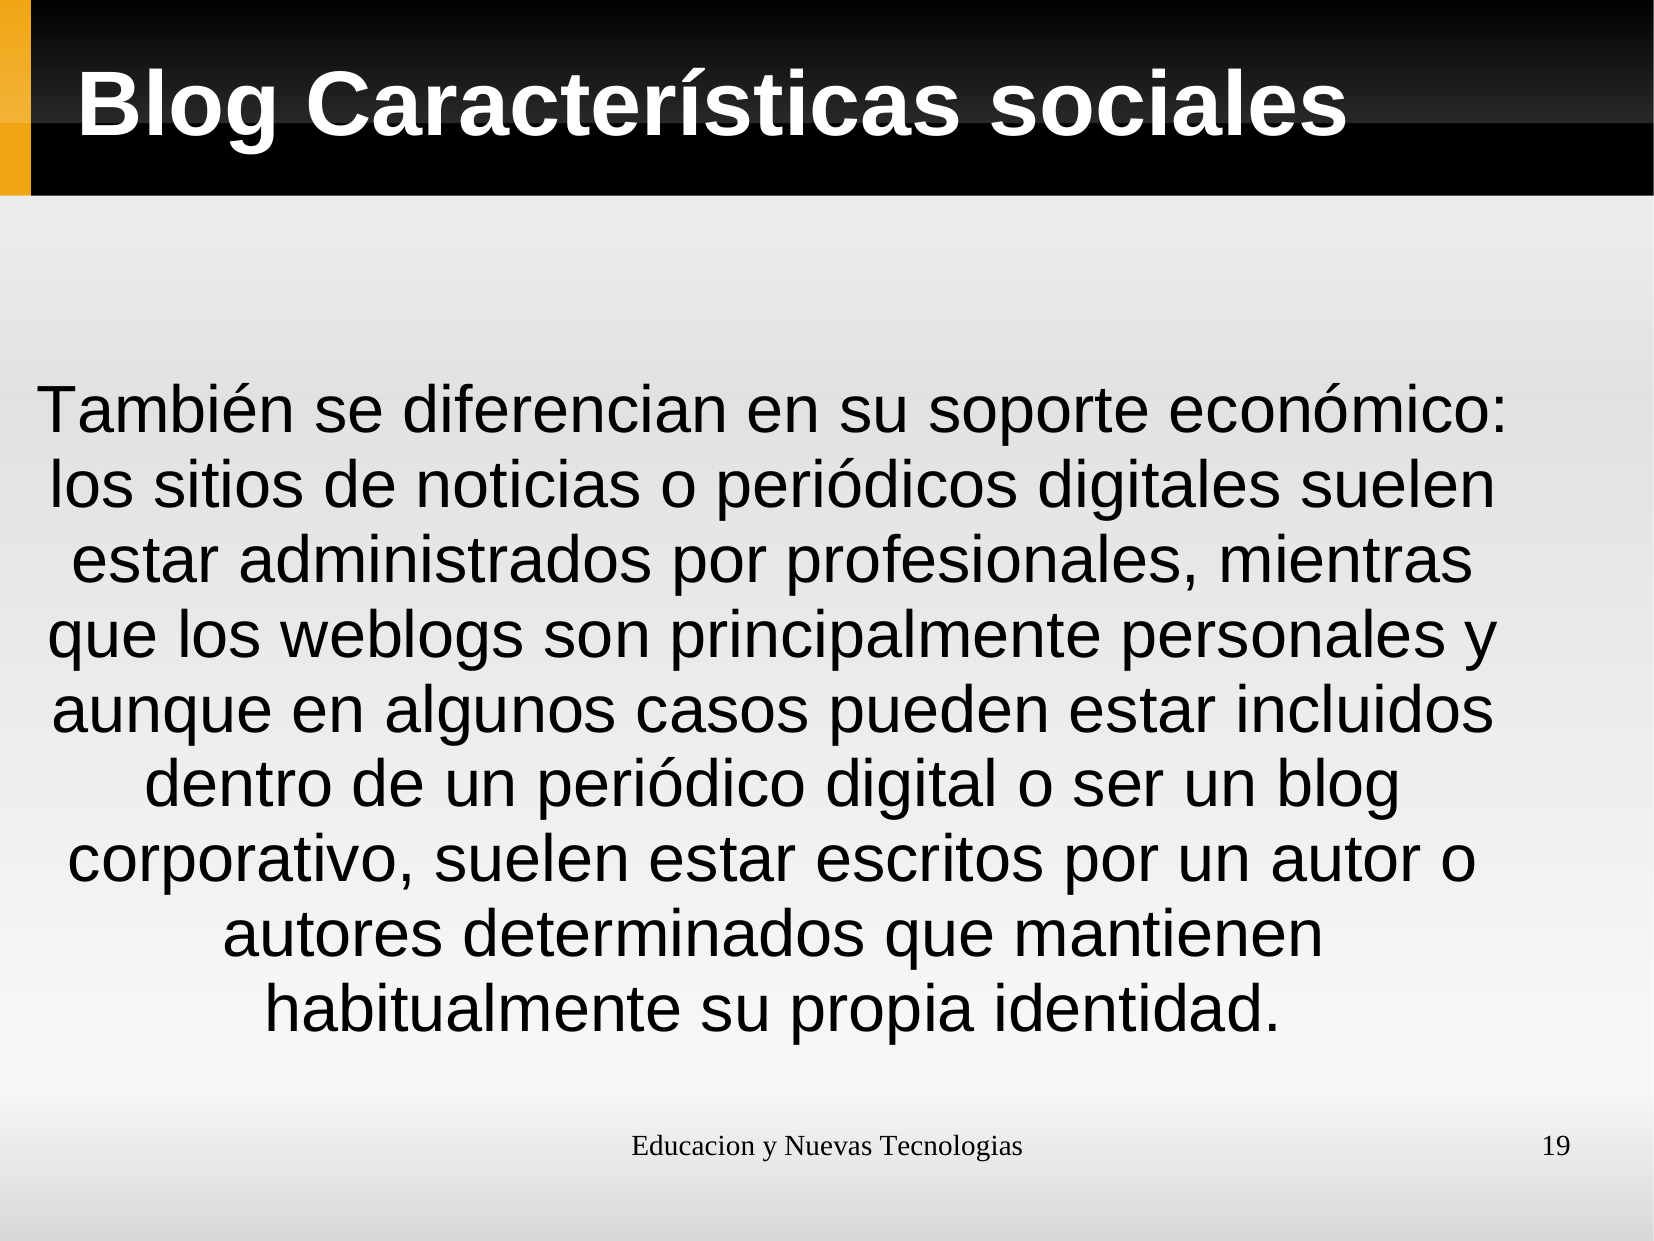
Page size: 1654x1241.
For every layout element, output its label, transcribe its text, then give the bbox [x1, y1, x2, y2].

picture [0, 0, 1654, 1241]
title Blog Características sociales [76, 7, 1565, 200]
subtitle También se diferencian en su soporte económico: los sitios de noticias o periódicos digitales suelen estar administrados por profesionales, mientras que los weblogs son principalmente personales y aunque en algunos casos pueden estar incluidos dentro de un periódico digital o ser un blog corporativo, suelen estar escritos por un autor o autores determinados que mantienen habitualmente su propia identidad. [29, 222, 1518, 1195]
